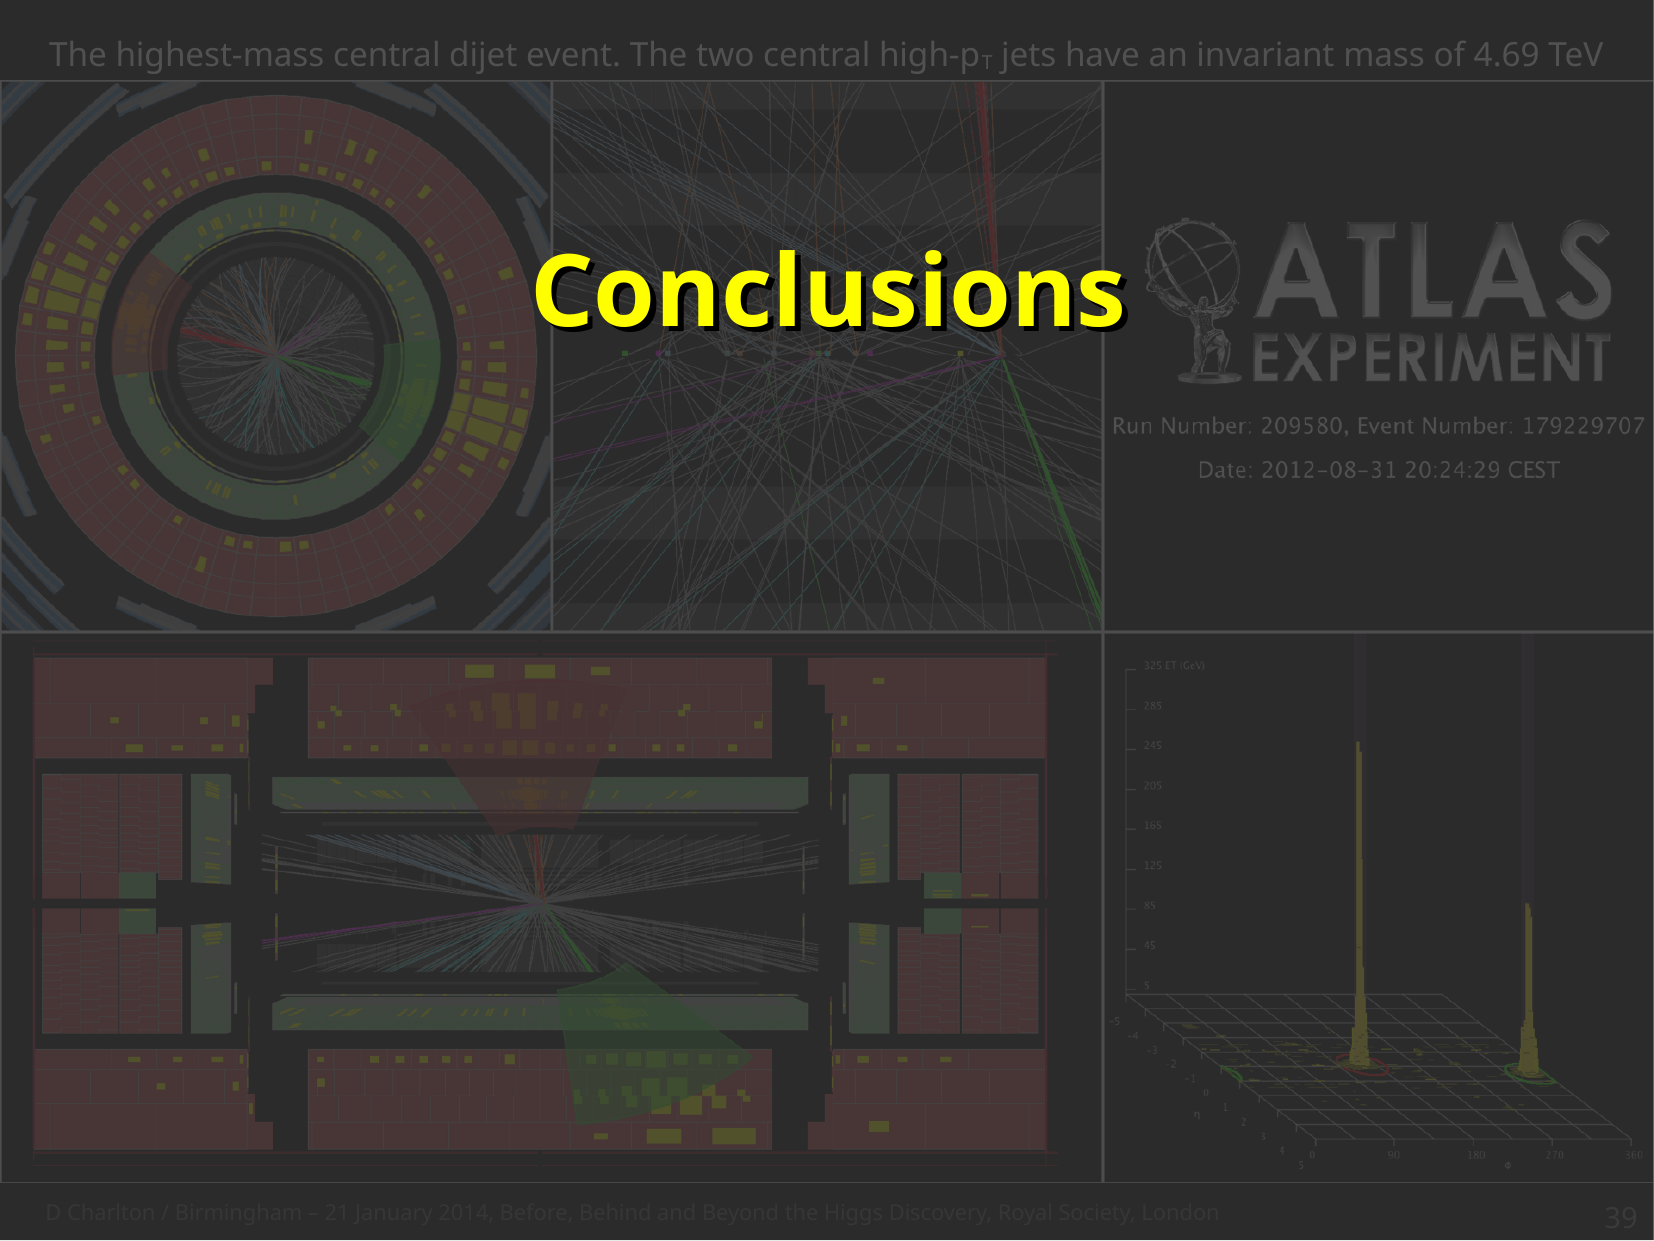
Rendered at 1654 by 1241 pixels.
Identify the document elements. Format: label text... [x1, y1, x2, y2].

text_box [0, 0, 1654, 1241]
text_box Conclusions [172, 211, 1485, 343]
